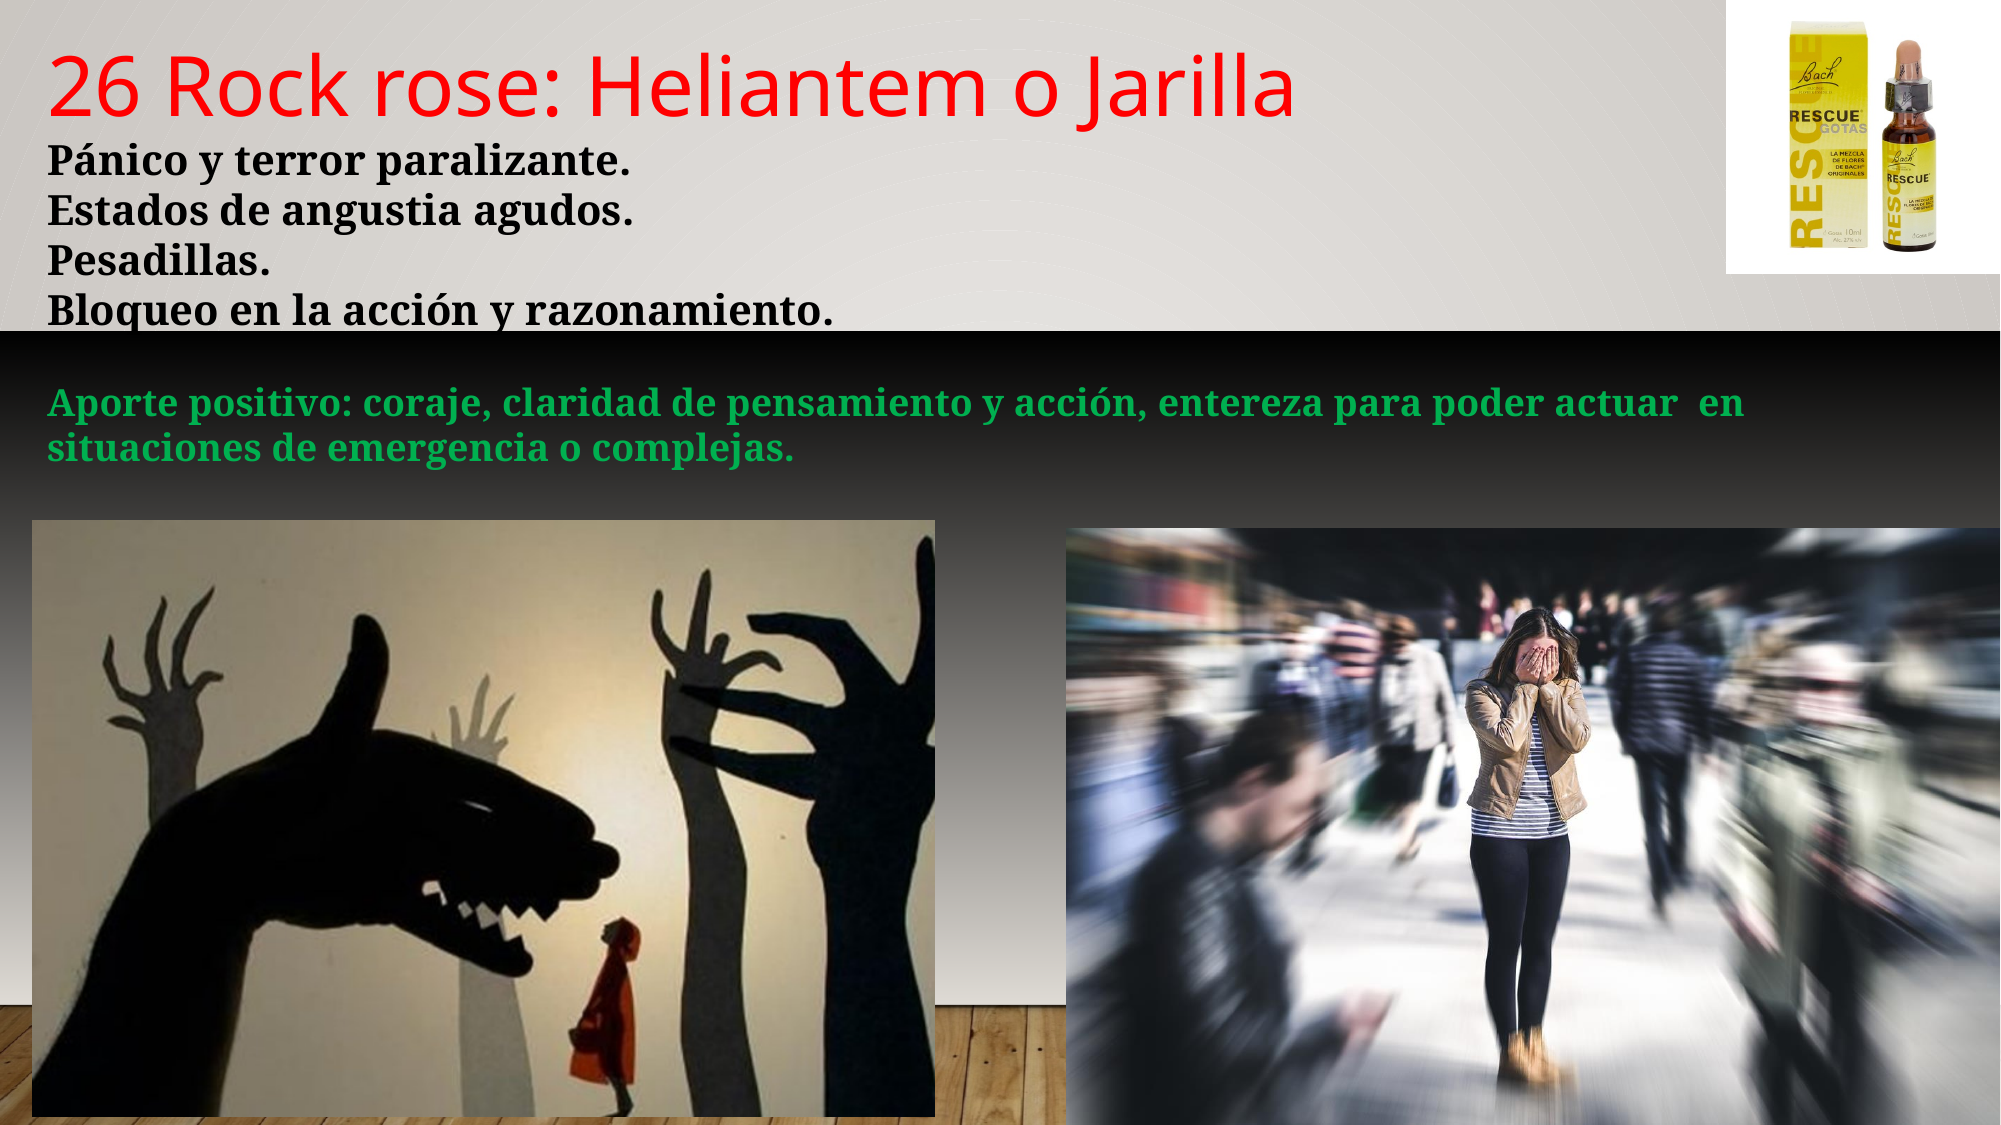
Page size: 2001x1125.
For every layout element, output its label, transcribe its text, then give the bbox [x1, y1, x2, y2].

picture [1726, 0, 2000, 274]
picture [32, 520, 935, 1118]
picture [1066, 528, 2000, 1125]
text_box 26 Rock rose: Heliantem o Jarilla Pánico y terror paralizante. Estados de angustia agudos. Pesadillas. Bloqueo en la acción y razonamiento. Aporte positivo: coraje, claridad de pensamiento y acción, entereza para poder actuar en situaciones de emergencia o complejas. [32, 26, 1982, 521]
